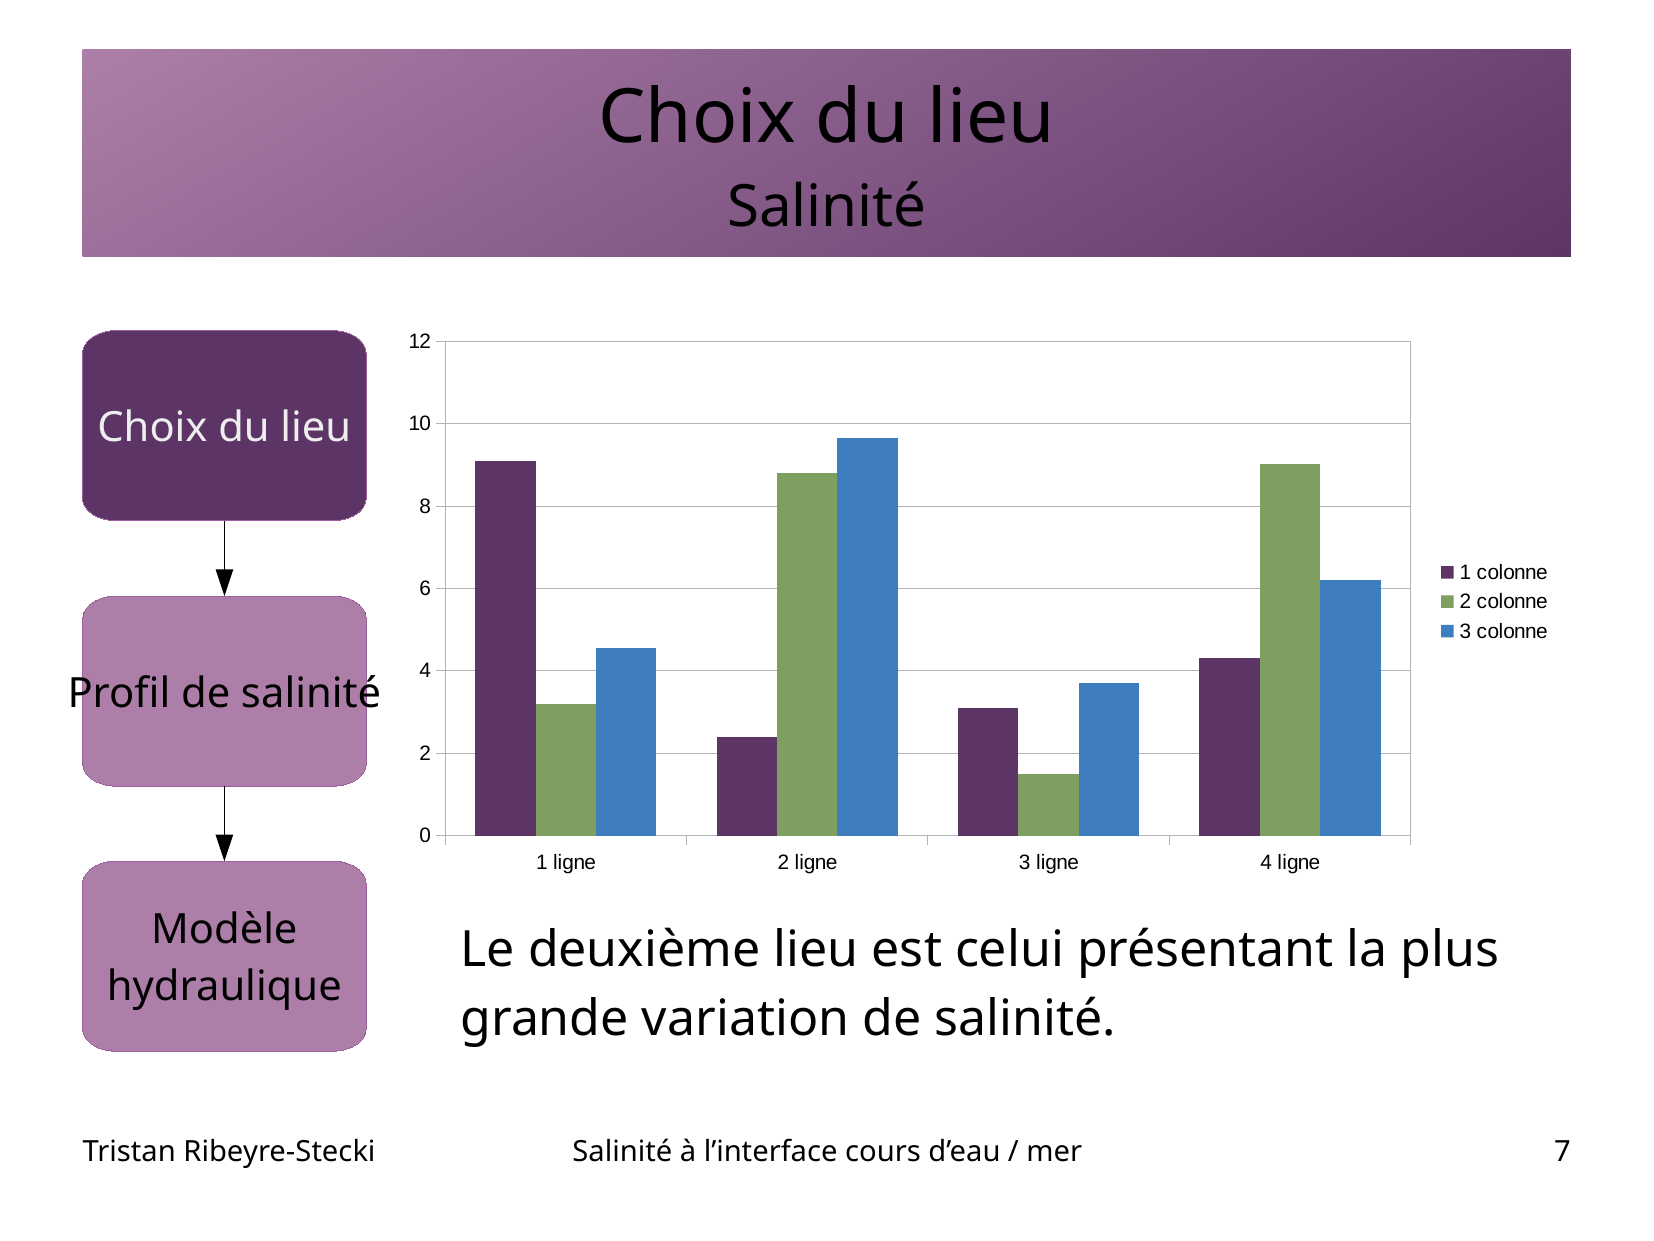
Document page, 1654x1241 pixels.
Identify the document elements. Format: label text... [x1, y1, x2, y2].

text_box Modèle hydraulique [82, 861, 367, 1052]
text_box Profil de salinité [82, 596, 367, 787]
list Le deuxième lieu est celui présentant la plus grande variation de salinité. [389, 913, 1572, 1087]
text_box Choix du lieu [82, 330, 367, 521]
title Choix du lieu Salinité [82, 49, 1571, 257]
chart [384, 318, 1567, 886]
